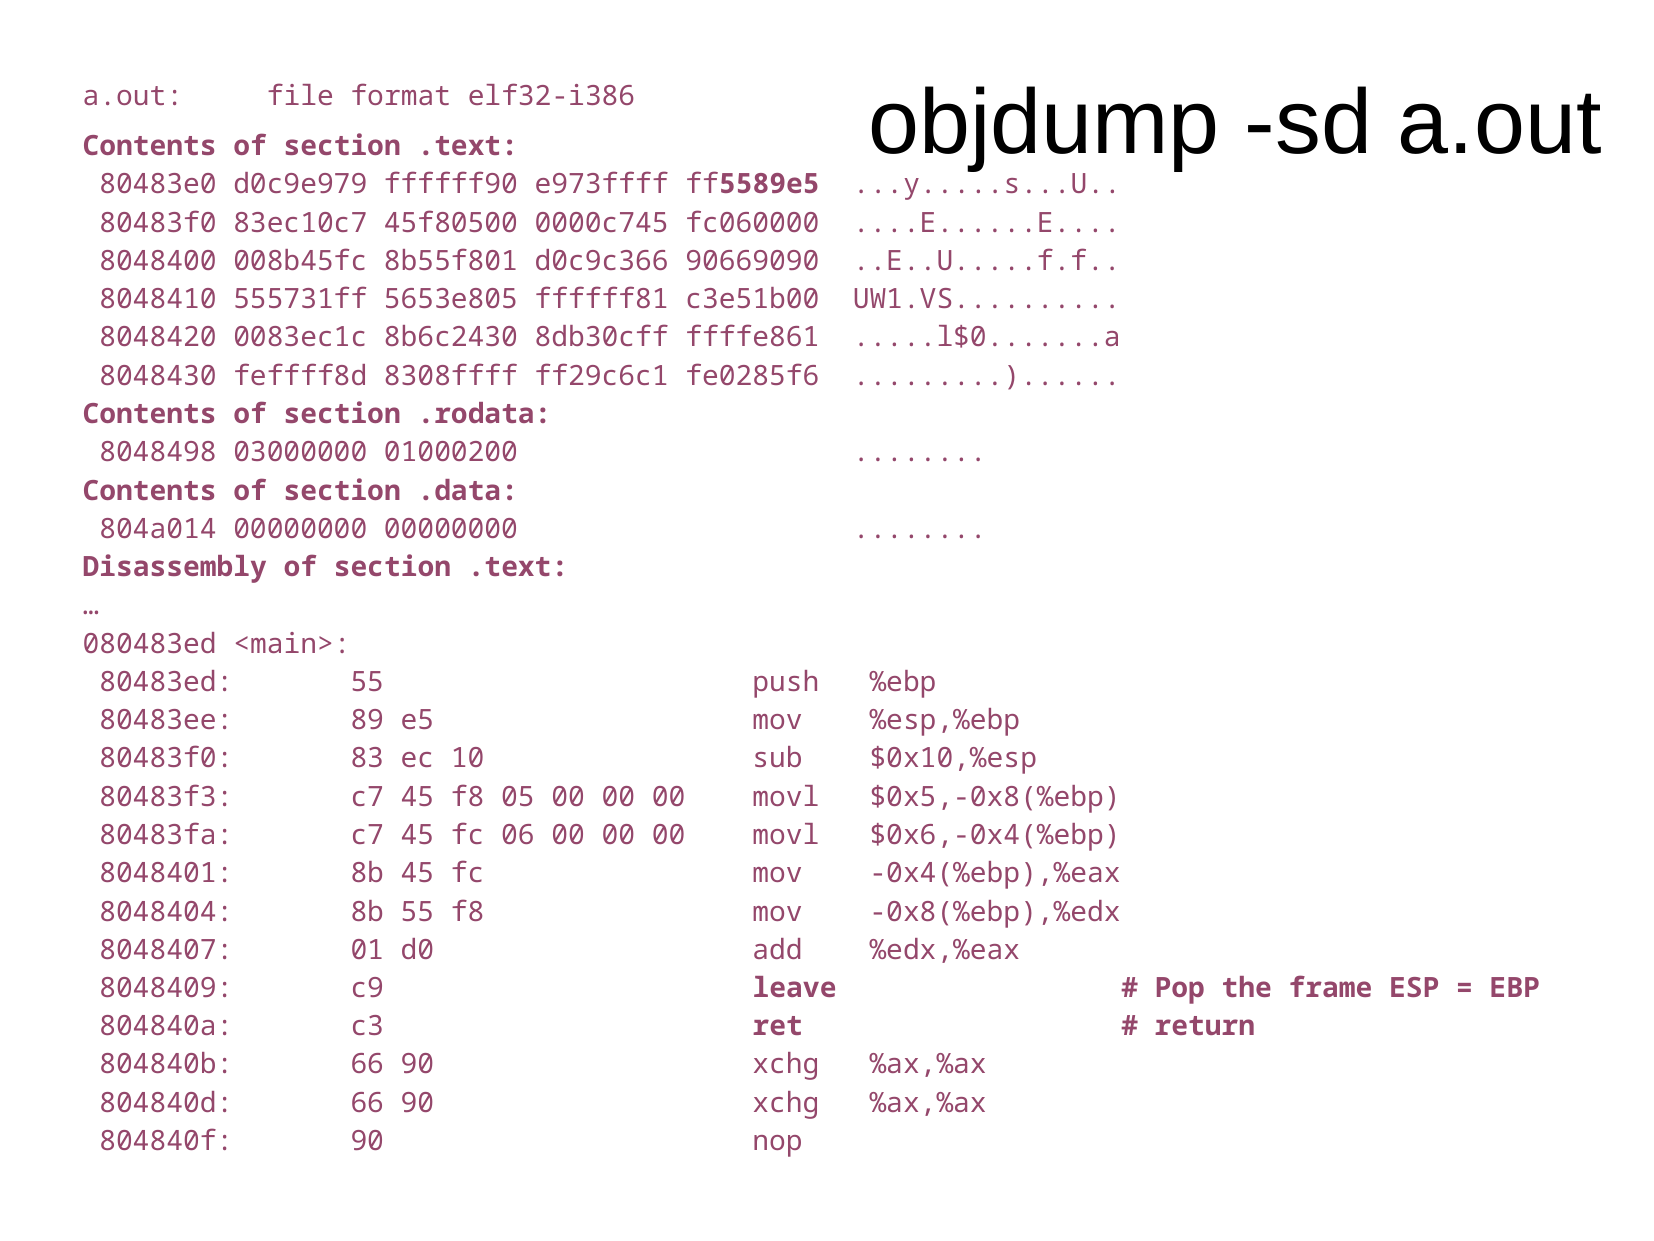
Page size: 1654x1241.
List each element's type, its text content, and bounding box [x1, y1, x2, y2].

list a.out: file format elf32-i386 Contents of section .text: 80483e0 d0c9e979 ffffff90 e973ffff ff5589e5 ...y.....s...U.. 80483f0 83ec10c7 45f80500 0000c745 fc060000 ....E......E.... 8048400 008b45fc 8b55f801 d0c9c366 90669090 ..E..U.....f.f.. 8048410 555731ff 5653e805 ffffff81 c3e51b00 UW1.VS.......... 8048420 0083ec1c 8b6c2430 8db30cff ffffe861 .....l$0.......a 8048430 feffff8d 8308ffff ff29c6c1 fe0285f6 .........)...... Contents of section .rodata: 8048498 03000000 01000200 ........ Contents of section .data: 804a014 00000000 00000000 ........ Disassembly of section .text: … 080483ed <main>: 80483ed: 55 push %ebp 80483ee: 89 e5 mov %esp,%ebp 80483f0: 83 ec 10 sub $0x10,%esp 80483f3: c7 45 f8 05 00 00 00 movl $0x5,-0x8(%ebp) 80483fa: c7 45 fc 06 00 00 00 movl $0x6,-0x4(%ebp) 8048401: 8b 45 fc mov -0x4(%ebp),%eax 8048404: 8b 55 f8 mov -0x8(%ebp),%edx 8048407: 01 d0 add %edx,%eax 8048409: c9 leave # Pop the frame ESP = EBP 804840a: c3 ret # return 804840b: 66 90 xchg %ax,%ax 804840d: 66 90 xchg %ax,%ax 804840f: 90 nop [82, 75, 1571, 1201]
title objdump -sd a.out [862, 55, 1609, 188]
